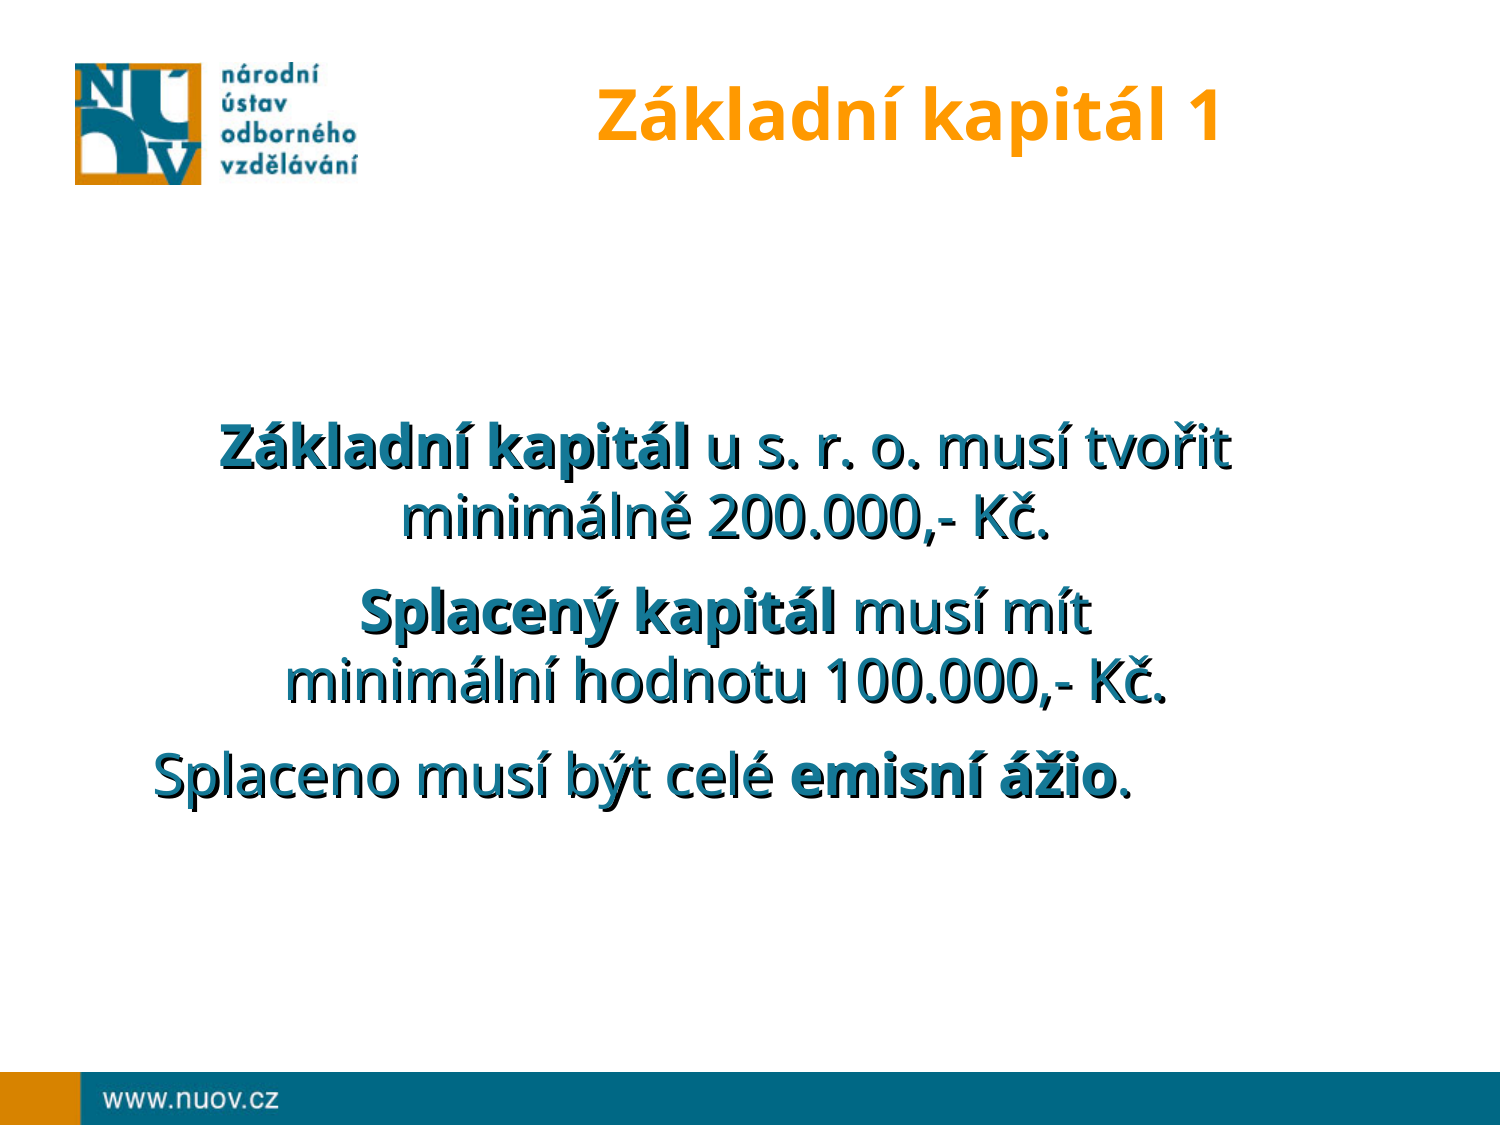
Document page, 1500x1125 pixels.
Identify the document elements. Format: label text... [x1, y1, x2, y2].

text_box [75, 62, 358, 185]
text_box Základní kapitál u s. r. o. musí tvořit minimálně 200.000,- Kč. Splacený kapitál musí mít minimální hodnotu 100.000,- Kč. Splaceno musí být celé emisní ážio. [137, 399, 1313, 816]
title Základní kapitál 1 [399, 37, 1425, 188]
text_box [0, 1072, 1500, 1125]
